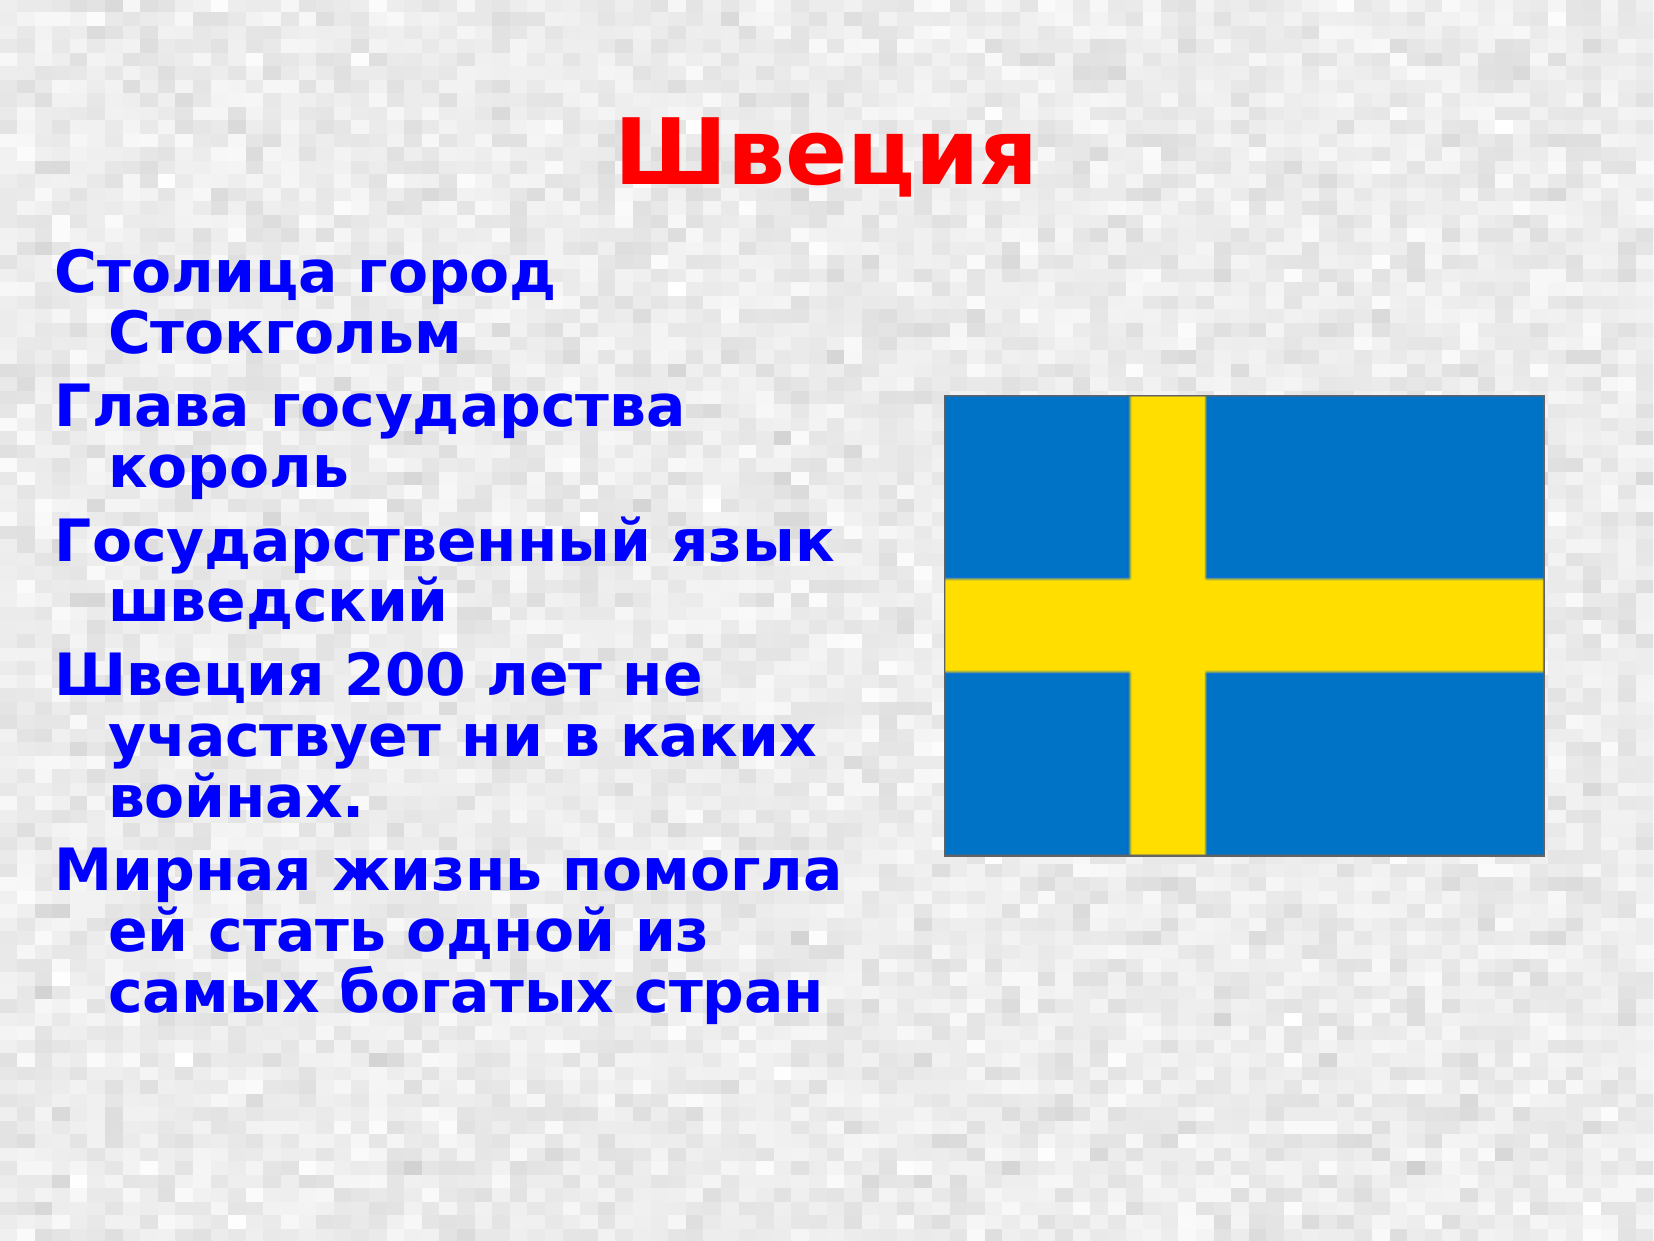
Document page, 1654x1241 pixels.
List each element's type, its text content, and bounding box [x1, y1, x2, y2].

picture [0, 0, 1654, 1241]
text_box Столица город Стокгольм Глава государства король Государственный язык шведский Швеция 200 лет не участвует ни в каких войнах. Мирная жизнь помогла ей стать одной из самых богатых стран [22, 236, 886, 1172]
title Швеция [82, 56, 1571, 250]
